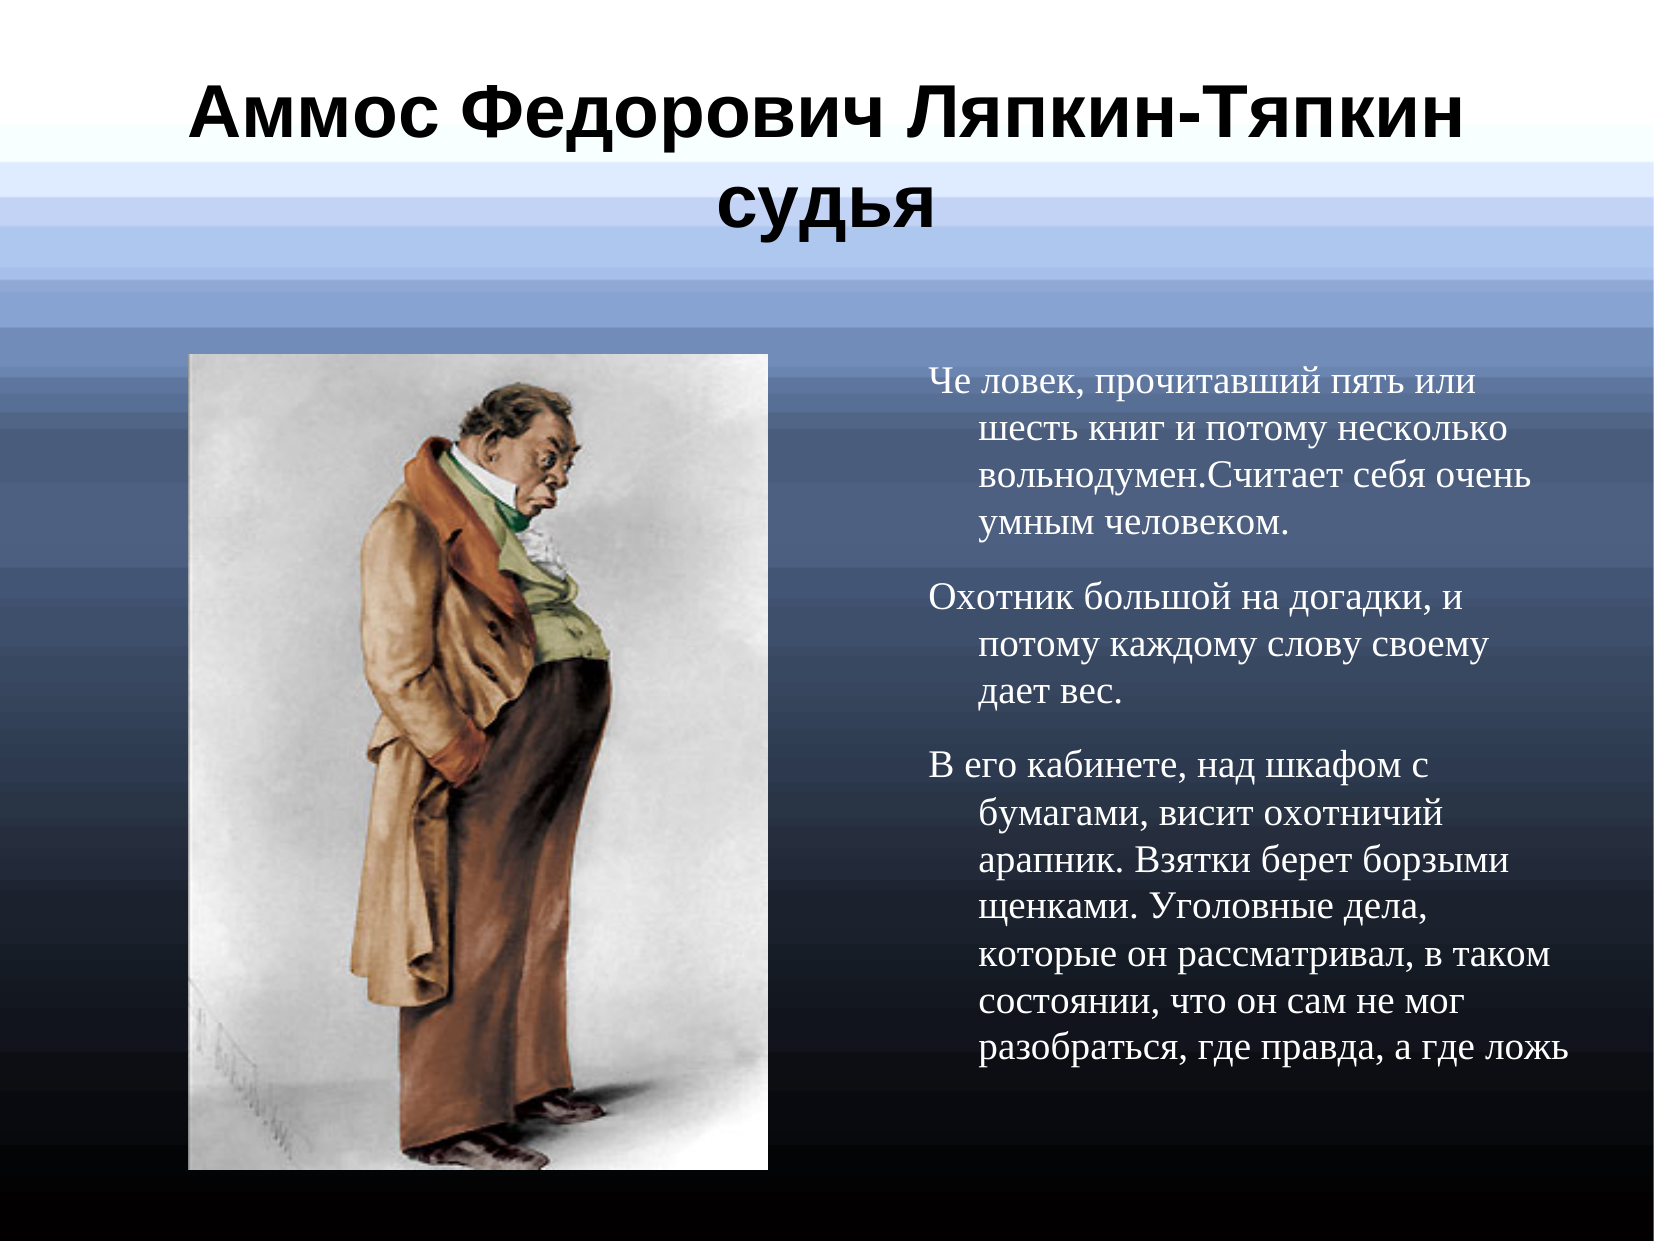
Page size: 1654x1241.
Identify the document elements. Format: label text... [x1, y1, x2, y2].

list Че ловек, прочитавший пять или шесть книг и потому несколько вольнодумен.Считает себя очень умным человеком. Охотник большой на догадки, и потому каждому слову своему дает вес. В его кабинете, над шкафом с бумагами, висит охотничий арапник. Взятки берет борзыми щенками. Уголовные дела, которые он рассматривал, в таком состоянии, что он сам не мог разобраться, где правда, а где ложь [845, 354, 1572, 1074]
title Аммос Федорович Ляпкин-Тяпкин судья [82, 49, 1571, 257]
picture [188, 354, 768, 1170]
